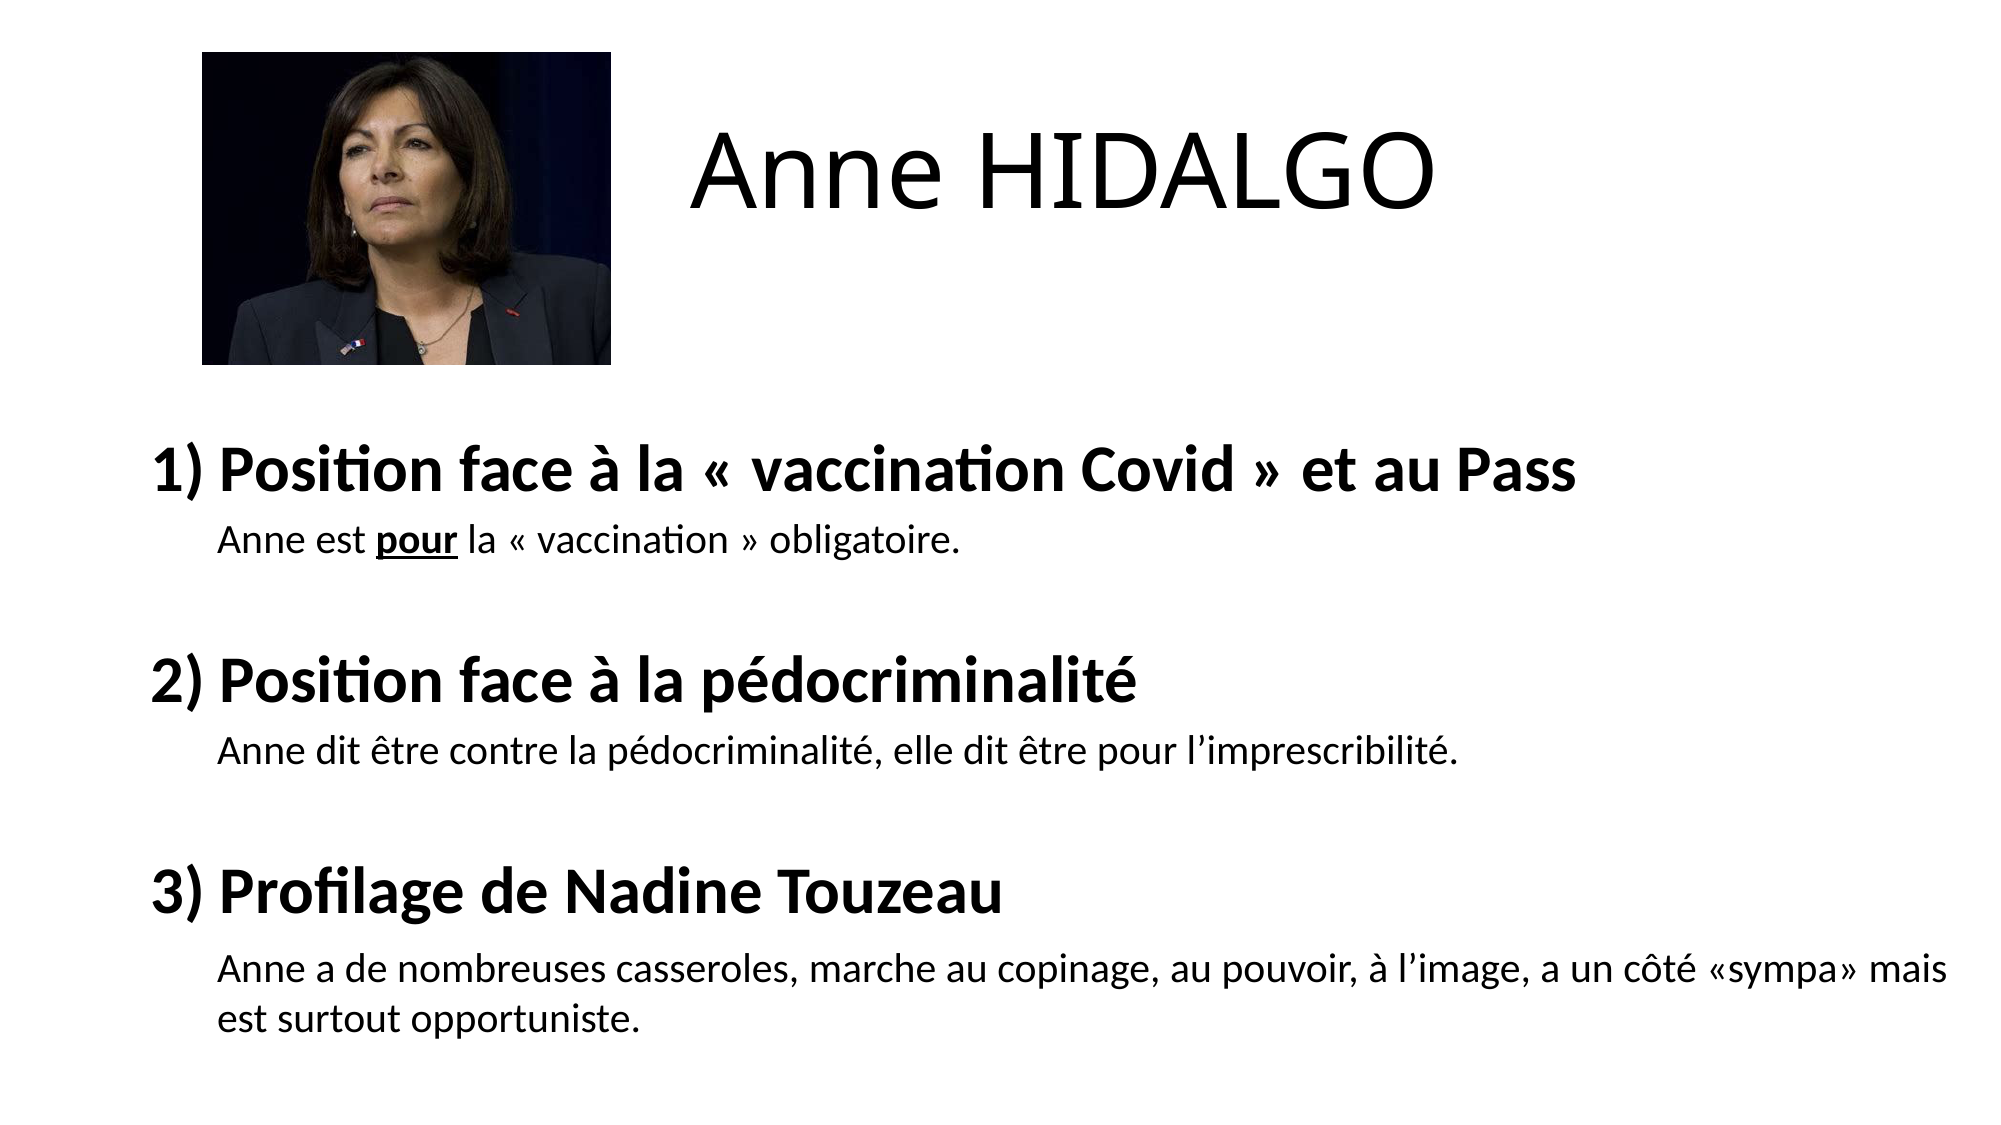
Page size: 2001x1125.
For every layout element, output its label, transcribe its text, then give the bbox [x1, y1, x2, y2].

text_box 2) Position face à la pédocriminalité [135, 627, 1665, 724]
text_box Anne dit être contre la pédocriminalité, elle dit être pour l’imprescribilité. [202, 715, 1688, 782]
title Anne HIDALGO [674, 65, 1461, 283]
text_box Anne est pour la « vaccination » obligatoire. [202, 504, 1203, 571]
picture [202, 52, 611, 365]
text_box Anne a de nombreuses casseroles, marche au copinage, au pouvoir, à l’image, a un côté «sympa» mais est surtout opportuniste. [202, 933, 2000, 1050]
text_box 3) Profilage de Nadine Touzeau [135, 838, 1300, 935]
text_box 1) Position face à la « vaccination Covid » et au Pass [135, 416, 1609, 513]
